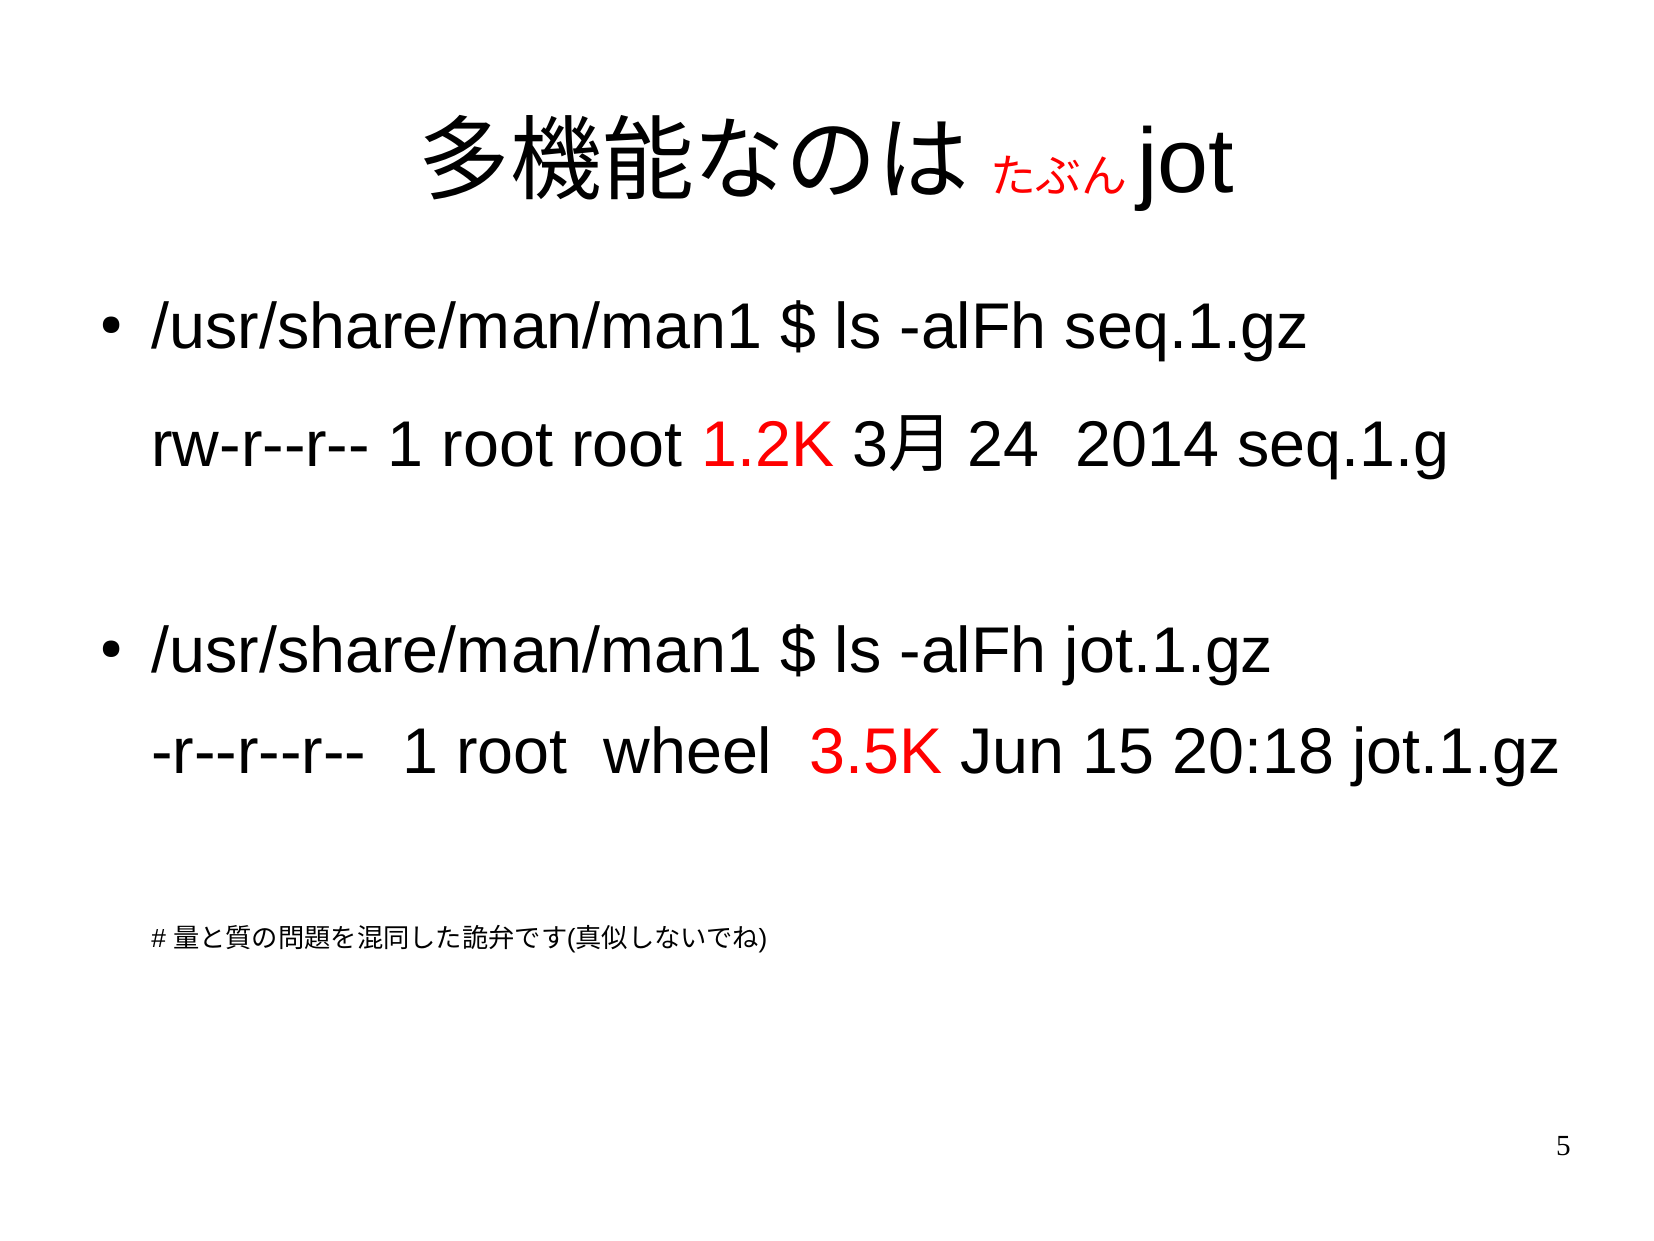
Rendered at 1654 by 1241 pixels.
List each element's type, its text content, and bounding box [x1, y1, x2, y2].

list /usr/share/man/man1 $ ls -alFh seq.1.gz rw-r--r-- 1 root root 1.2K 3月 24 2014 seq.1.g /usr/share/man/man1 $ ls -alFh jot.1.gz -r--r--r-- 1 root wheel 3.5K Jun 15 20:18 jot.1.gz # 量と質の問題を混同した詭弁です(真似しないでね) [82, 290, 1571, 1010]
title 多機能なのは たぶん jot [82, 49, 1571, 257]
